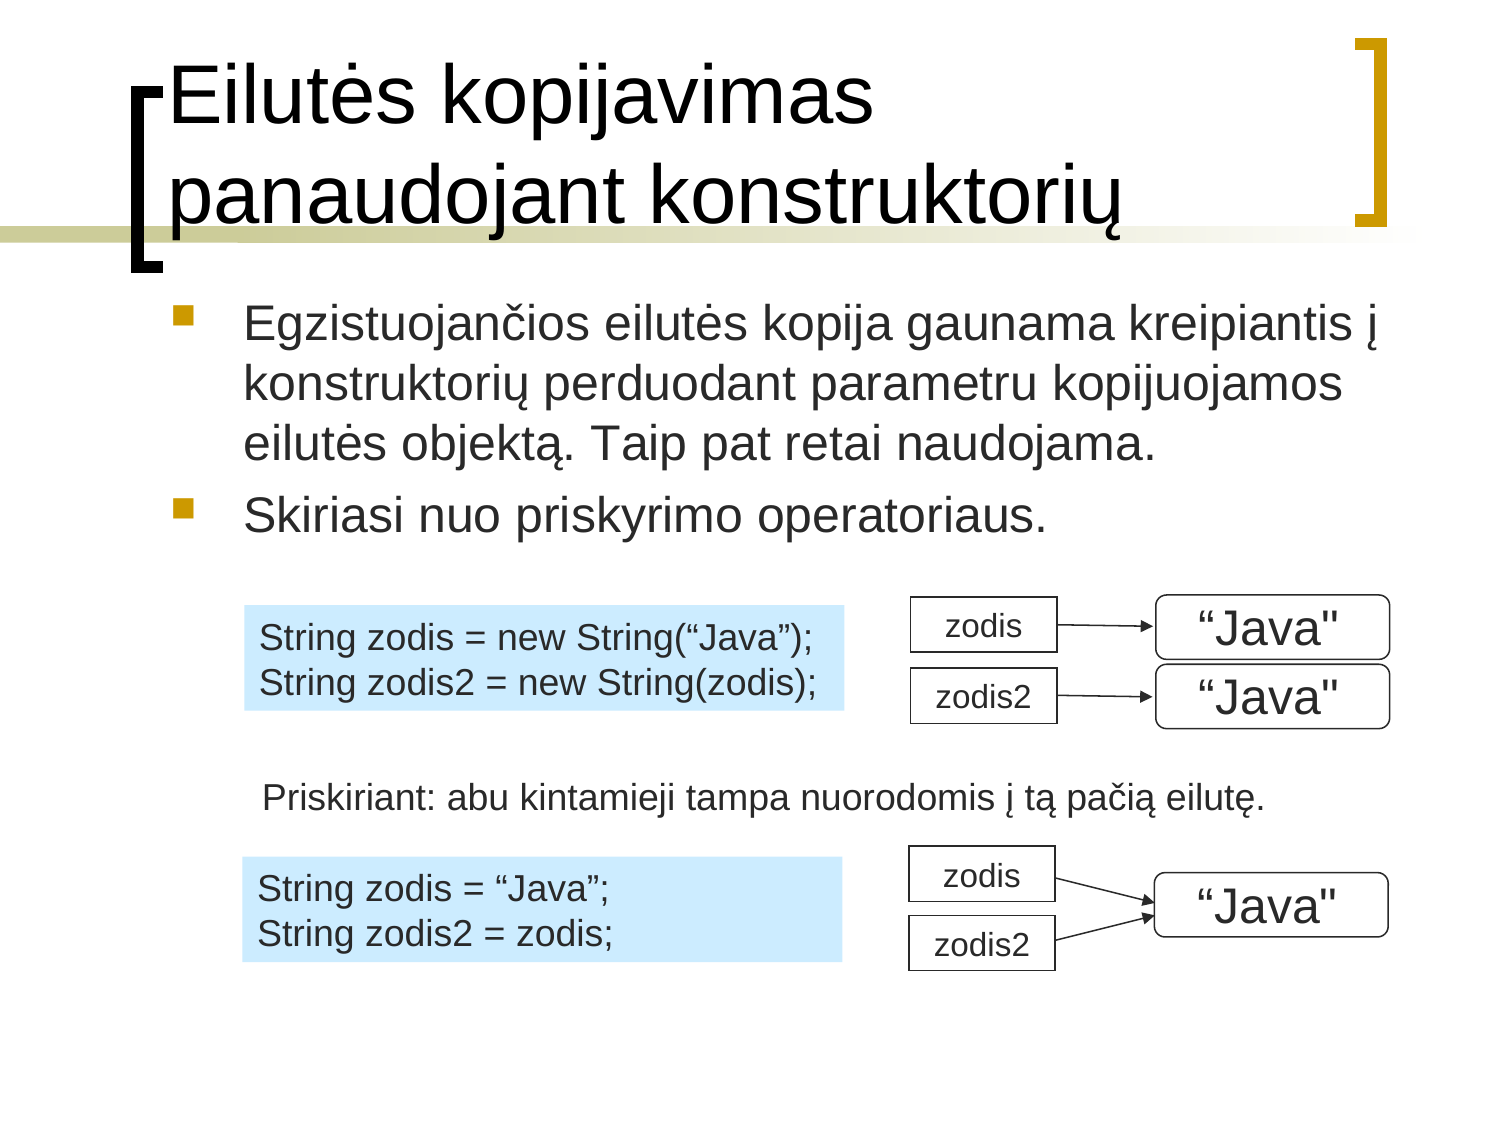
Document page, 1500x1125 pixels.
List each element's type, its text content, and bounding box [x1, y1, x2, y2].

text_box Priskiriant: abu kintamieji tampa nuorodomis į tą pačią eilutę. [247, 765, 1388, 826]
text_box String zodis = new String(“Java”); String zodis2 = new String(zodis); [244, 605, 845, 711]
text_box “Java" [1130, 865, 1405, 941]
text_box “Java" [1157, 596, 1388, 656]
title Eilutės kopijavimas panaudojant konstruktorių [152, 15, 1328, 248]
text_box String zodis = “Java”; String zodis2 = zodis; [242, 856, 843, 963]
text_box “Java" [1131, 656, 1407, 733]
text_box zodis [910, 596, 1057, 653]
list Egzistuojančios eilutės kopija gaunama kreipiantis į konstruktorių perduodant parametru kopijuojamos eilutės objektą. Taip pat retai naudojama. Skiriasi nuo priskyrimo operatoriaus. [155, 282, 1413, 1001]
text_box “Java" [1131, 587, 1407, 656]
text_box zodis2 [910, 667, 1057, 724]
text_box zodis [908, 846, 1056, 902]
text_box zodis2 [908, 915, 1056, 971]
